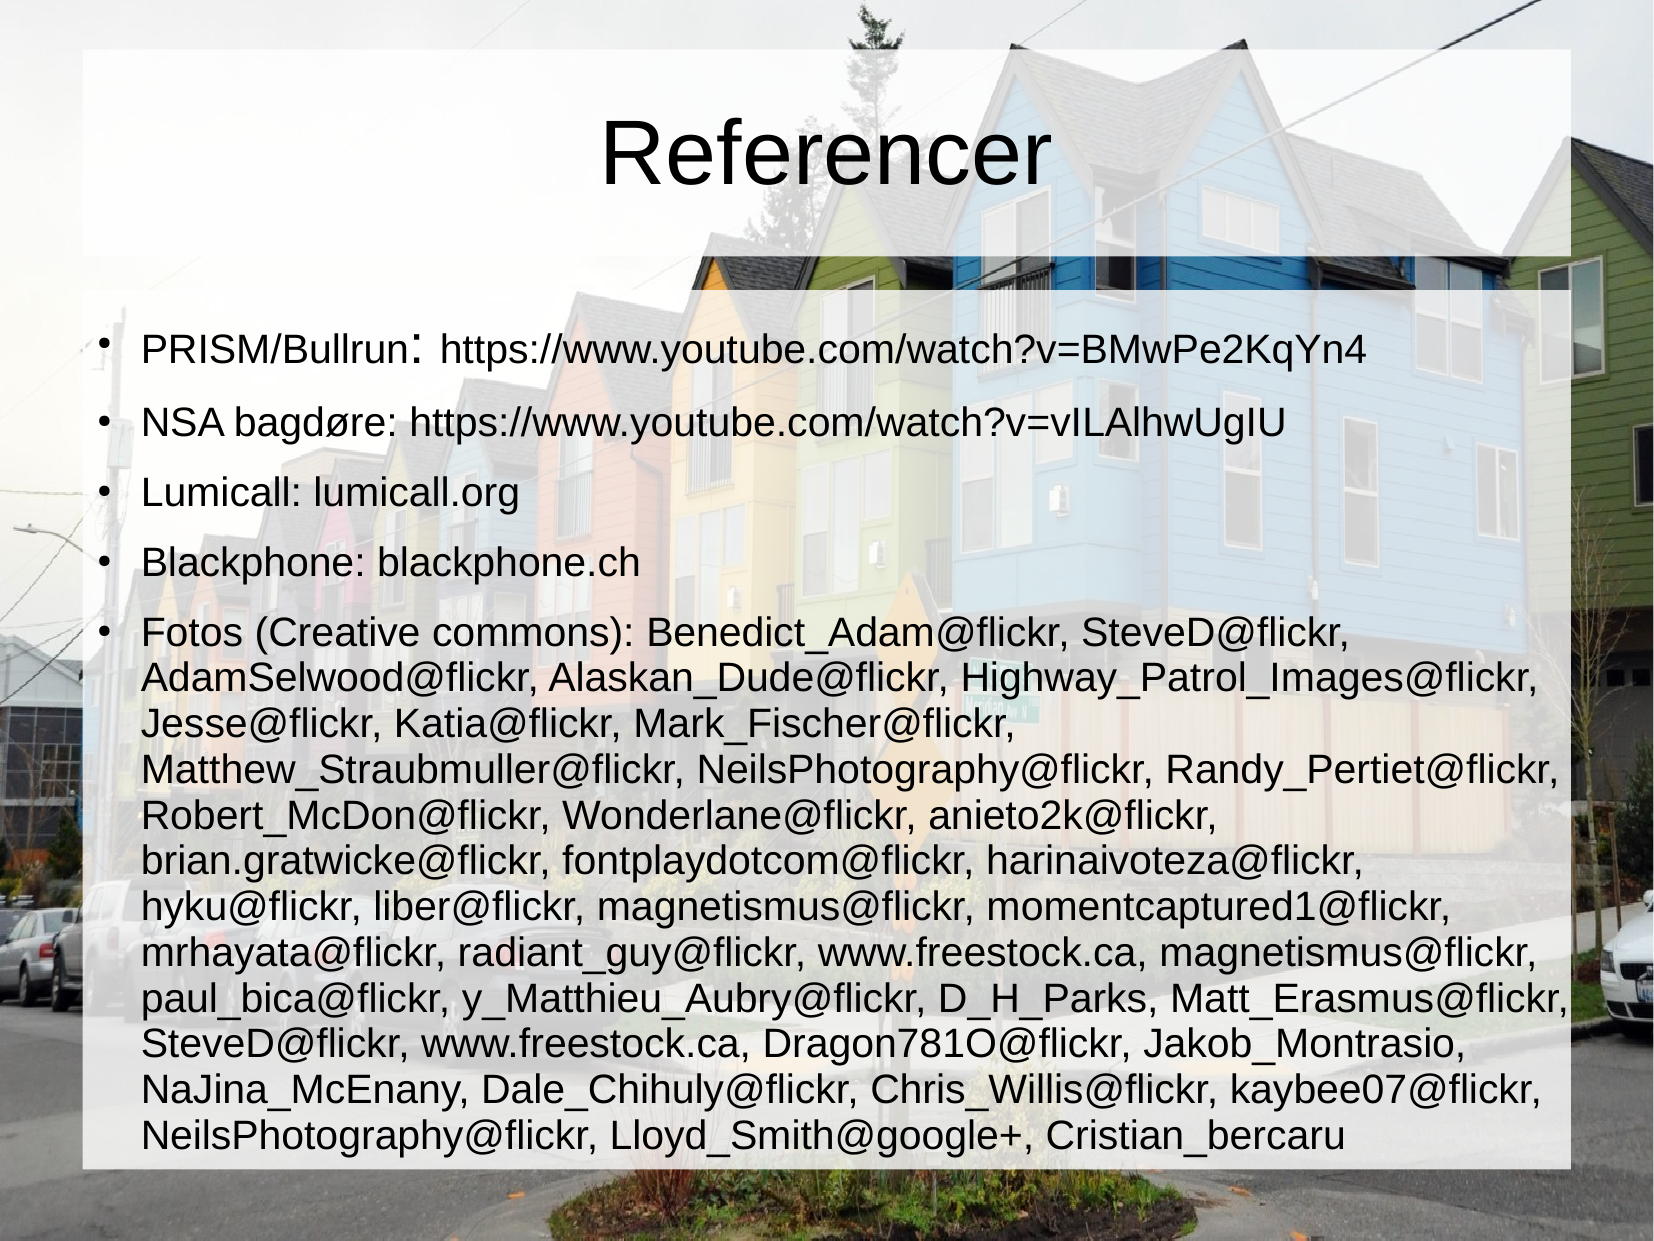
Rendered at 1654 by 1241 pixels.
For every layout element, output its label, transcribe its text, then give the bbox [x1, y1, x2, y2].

title Referencer [82, 49, 1571, 257]
picture [0, 0, 1654, 1241]
list PRISM/Bullrun: https://www.youtube.com/watch?v=BMwPe2KqYn4 NSA bagdøre: https://www.youtube.com/watch?v=vILAlhwUgIU Lumicall: lumicall.org Blackphone: blackphone.ch Fotos (Creative commons): Benedict_Adam@flickr, SteveD@flickr, AdamSelwood@flickr, Alaskan_Dude@flickr, Highway_Patrol_Images@flickr, Jesse@flickr, Katia@flickr, Mark_Fischer@flickr, Matthew_Straubmuller@flickr, NeilsPhotography@flickr, Randy_Pertiet@flickr, Robert_McDon@flickr, Wonderlane@flickr, anieto2k@flickr, brian.gratwicke@flickr, fontplaydotcom@flickr, harinaivoteza@flickr, hyku@flickr, liber@flickr, magnetismus@flickr, momentcaptured1@flickr, mrhayata@flickr, radiant_guy@flickr, www.freestock.ca, magnetismus@flickr, paul_bica@flickr, y_Matthieu_Aubry@flickr, D_H_Parks, Matt_Erasmus@flickr, SteveD@flickr, www.freestock.ca, Dragon781O@flickr, Jakob_Montrasio, NaJina_McEnany, Dale_Chihuly@flickr, Chris_Willis@flickr, kaybee07@flickr, NeilsPhotography@flickr, Lloyd_Smith@google+, Cristian_bercaru [82, 290, 1571, 1170]
